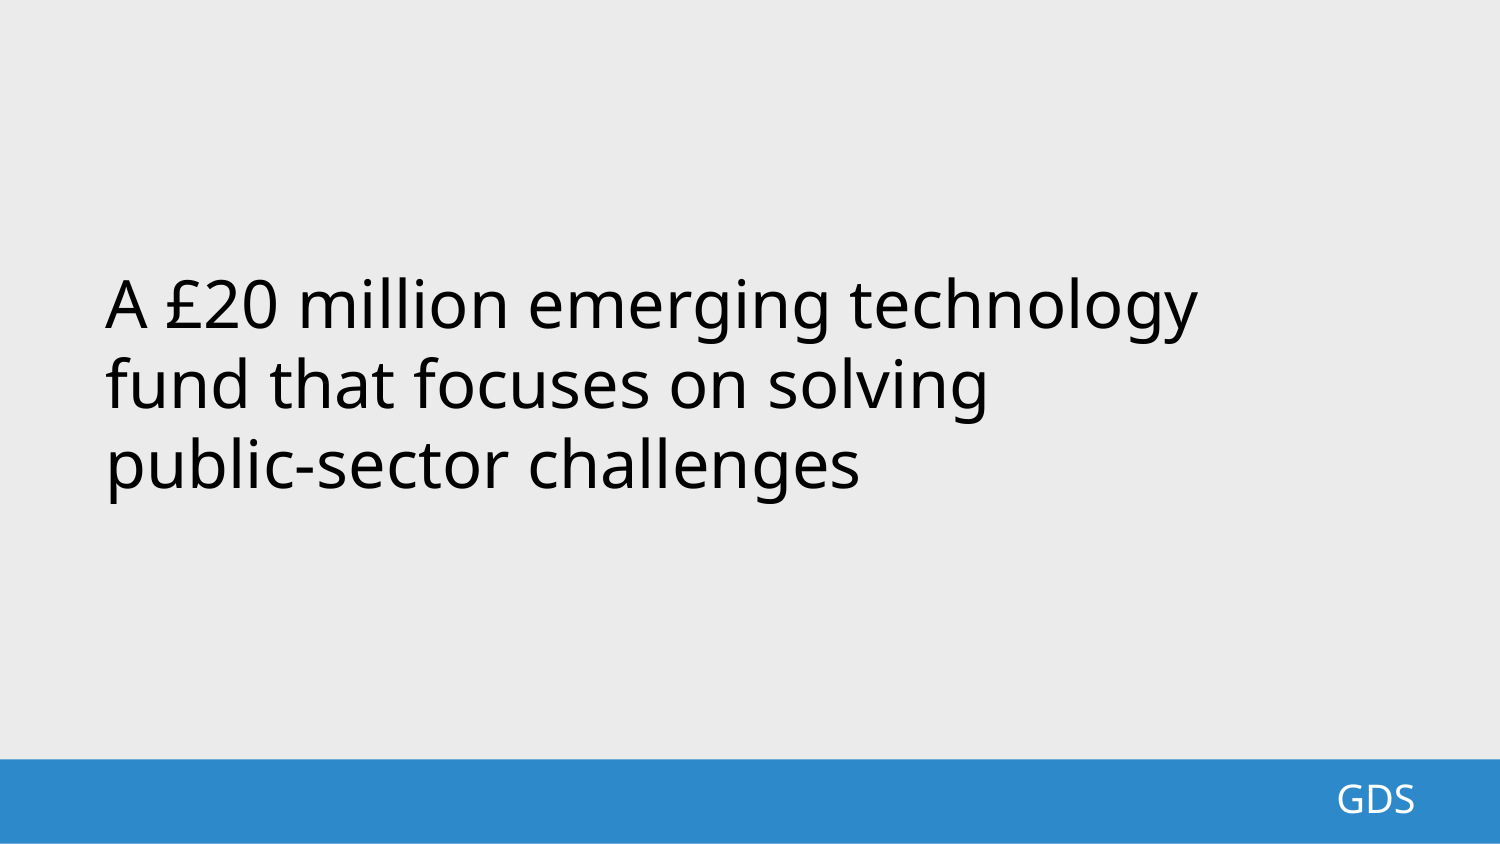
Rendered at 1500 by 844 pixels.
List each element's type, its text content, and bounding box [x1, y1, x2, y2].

text_box A £20 million emerging technology fund that focuses on solving public-sector challenges [102, 0, 1397, 765]
